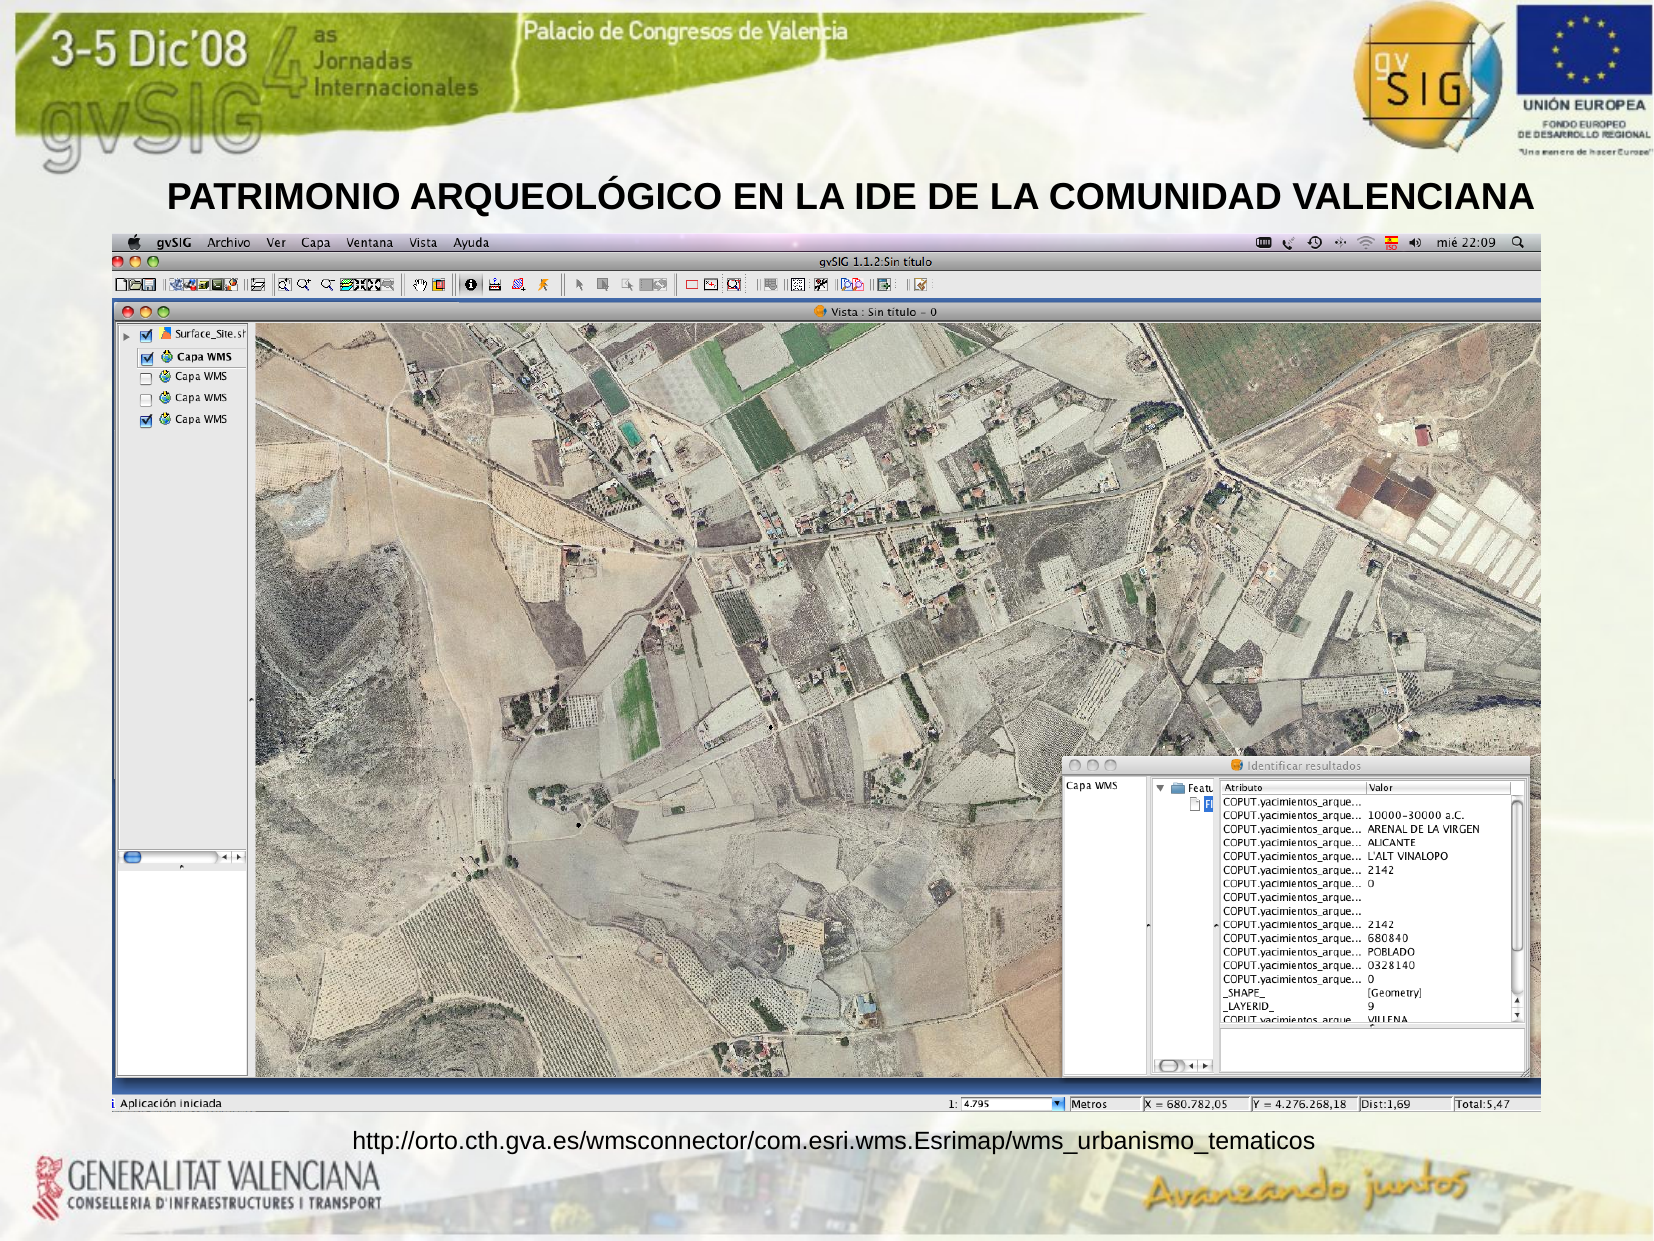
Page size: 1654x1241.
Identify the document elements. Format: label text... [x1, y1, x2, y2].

text_box http://orto.cth.gva.es/wmsconnector/com.esri.wms.Esrimap/wms_urbanismo_tematicos [337, 1119, 1333, 1166]
picture [0, 0, 1654, 1241]
text_box PATRIMONIO ARQUEOLÓGICO EN LA IDE DE LA COMUNIDAD VALENCIANA [152, 168, 1556, 232]
